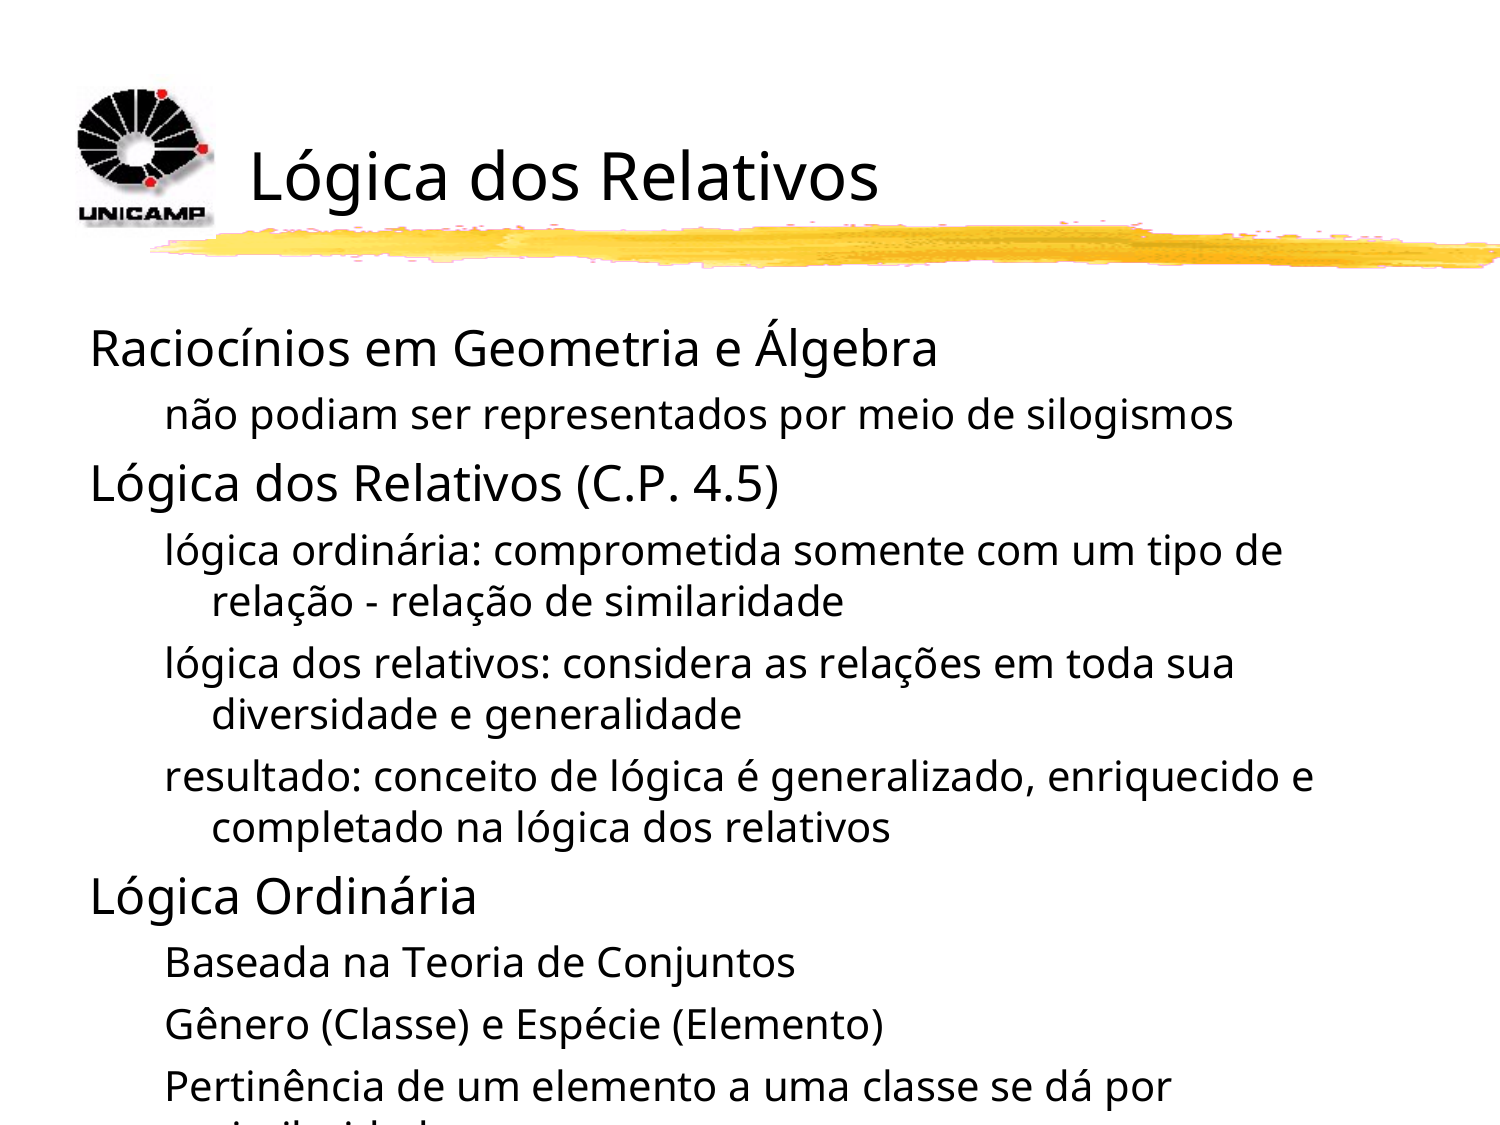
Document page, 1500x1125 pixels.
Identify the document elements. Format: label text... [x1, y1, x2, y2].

title Lógica dos Relativos [233, 37, 1434, 225]
list Raciocínios em Geometria e Álgebra não podiam ser representados por meio de silogismos Lógica dos Relativos (C.P. 4.5) lógica ordinária: comprometida somente com um tipo de relação - relação de similaridade lógica dos relativos: considera as relações em toda sua diversidade e generalidade resultado: conceito de lógica é generalizado, enriquecido e completado na lógica dos relativos Lógica Ordinária Baseada na Teoria de Conjuntos Gênero (Classe) e Espécie (Elemento) Pertinência de um elemento a uma classe se dá por similaridade [74, 309, 1417, 1080]
picture [75, 74, 1500, 279]
